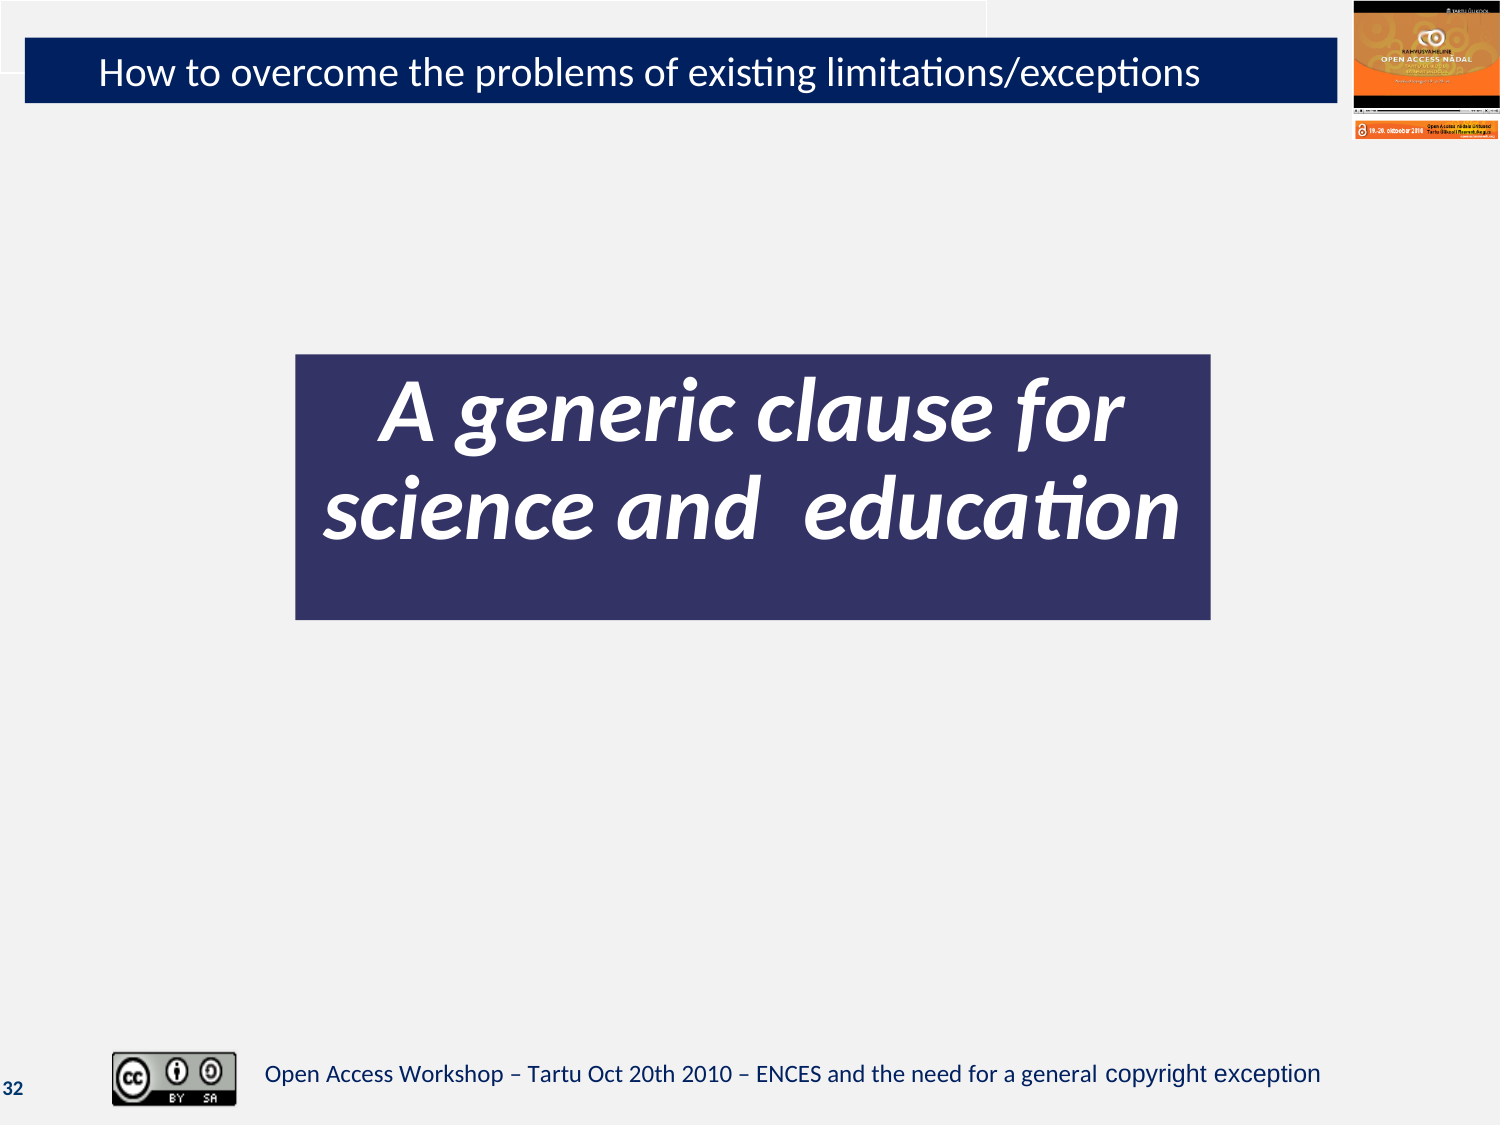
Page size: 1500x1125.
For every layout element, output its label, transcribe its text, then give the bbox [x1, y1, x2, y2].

text_box How to overcome the problems of existing limitations/exceptions [24, 37, 1338, 104]
text_box A generic clause for science and education [295, 354, 1211, 621]
